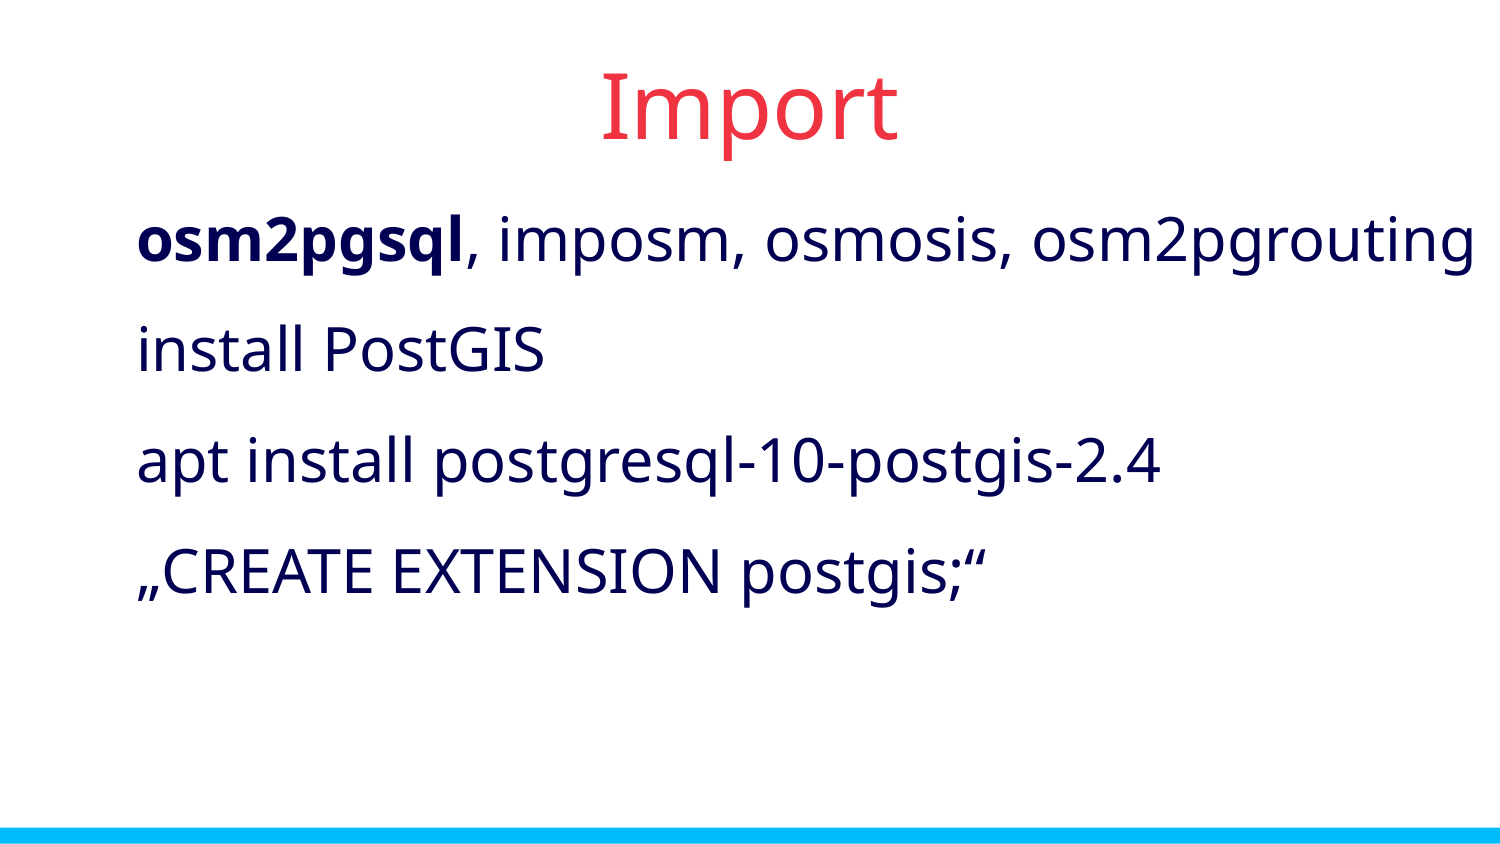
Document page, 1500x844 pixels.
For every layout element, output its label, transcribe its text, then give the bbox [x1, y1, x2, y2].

list osm2pgsql, imposm, osmosis, osm2pgrouting install PostGIS apt install postgresql-10-postgis-2.4 „CREATE EXTENSION postgis;“ [70, 195, 1500, 686]
title Import [75, 33, 1425, 175]
